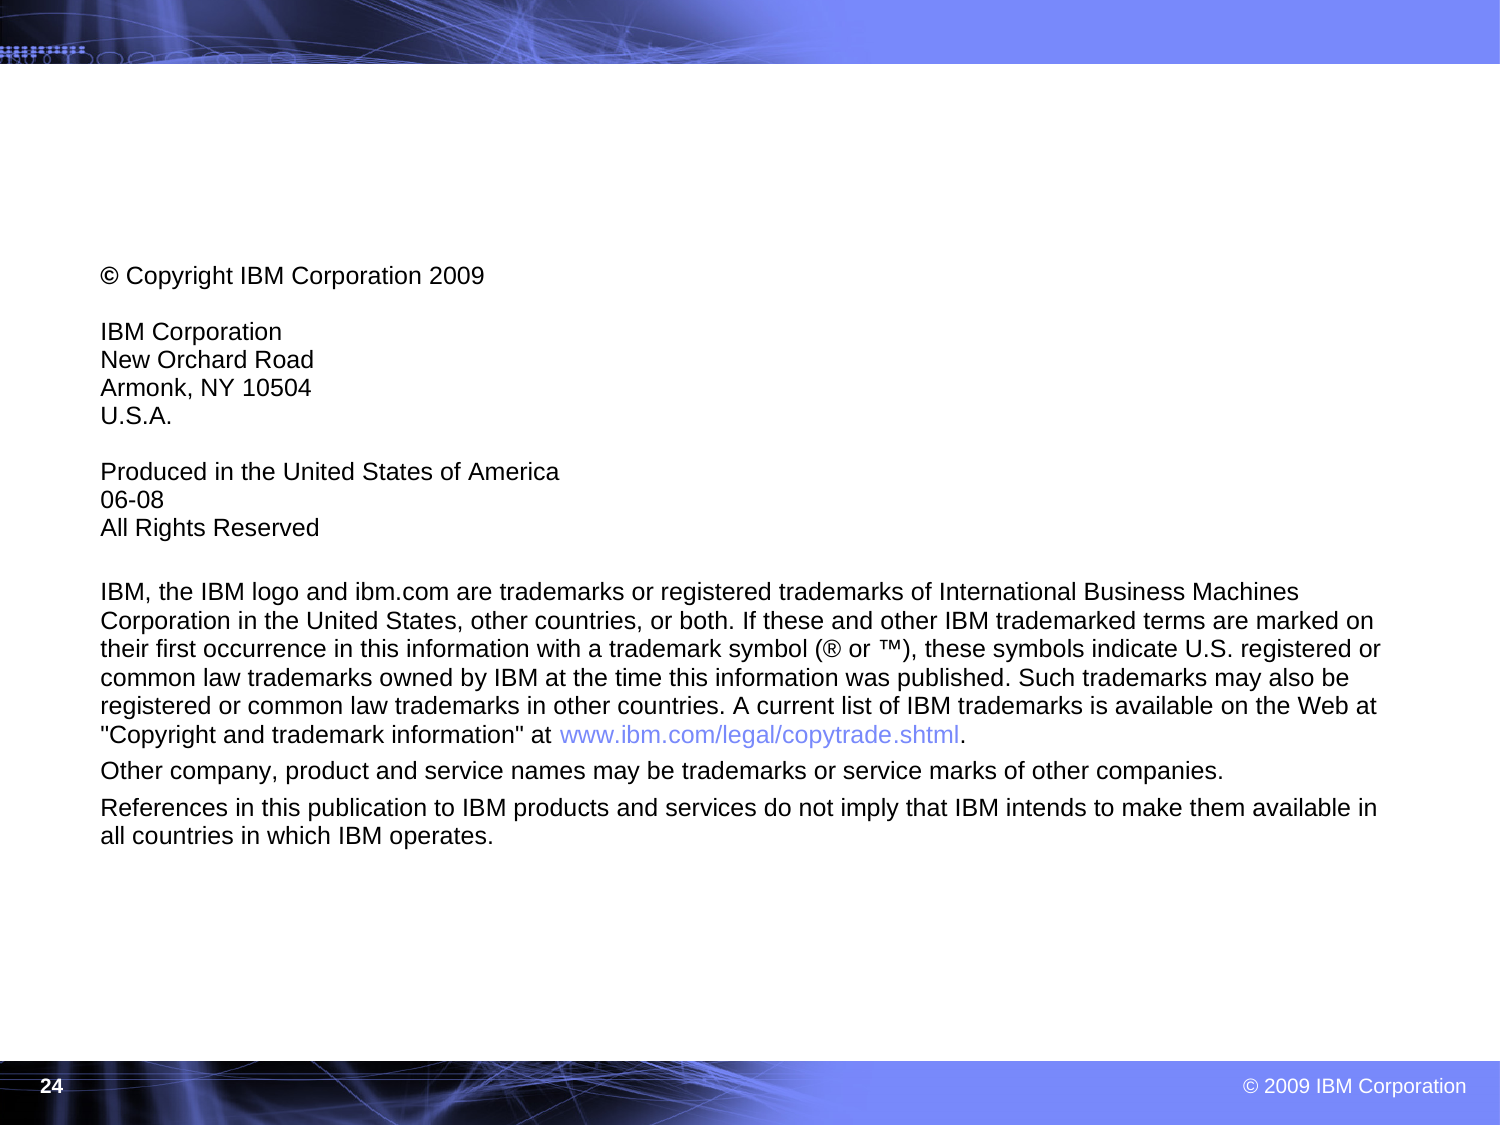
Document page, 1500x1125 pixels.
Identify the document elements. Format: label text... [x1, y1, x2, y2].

text_box © Copyright IBM Corporation 2009 IBM Corporation New Orchard Road Armonk, NY 10504 U.S.A. Produced in the United States of America 06-08 All Rights Reserved IBM, the IBM logo and ibm.com are trademarks or registered trademarks of International Business Machines Corporation in the United States, other countries, or both. If these and other IBM trademarked terms are marked on their first occurrence in this information with a trademark symbol (® or ™), these symbols indicate U.S. registered or common law trademarks owned by IBM at the time this information was published. Such trademarks may also be registered or common law trademarks in other countries. A current list of IBM trademarks is available on the Web at "Copyright and trademark information" at www.ibm.com/legal/copytrade.shtml. Other company, product and service names may be trademarks or service marks of other companies. References in this publication to IBM products and services do not imply that IBM intends to make them available in all countries in which IBM operates. [100, 261, 1413, 878]
picture [0, 0, 1500, 64]
picture [0, 1061, 1500, 1125]
